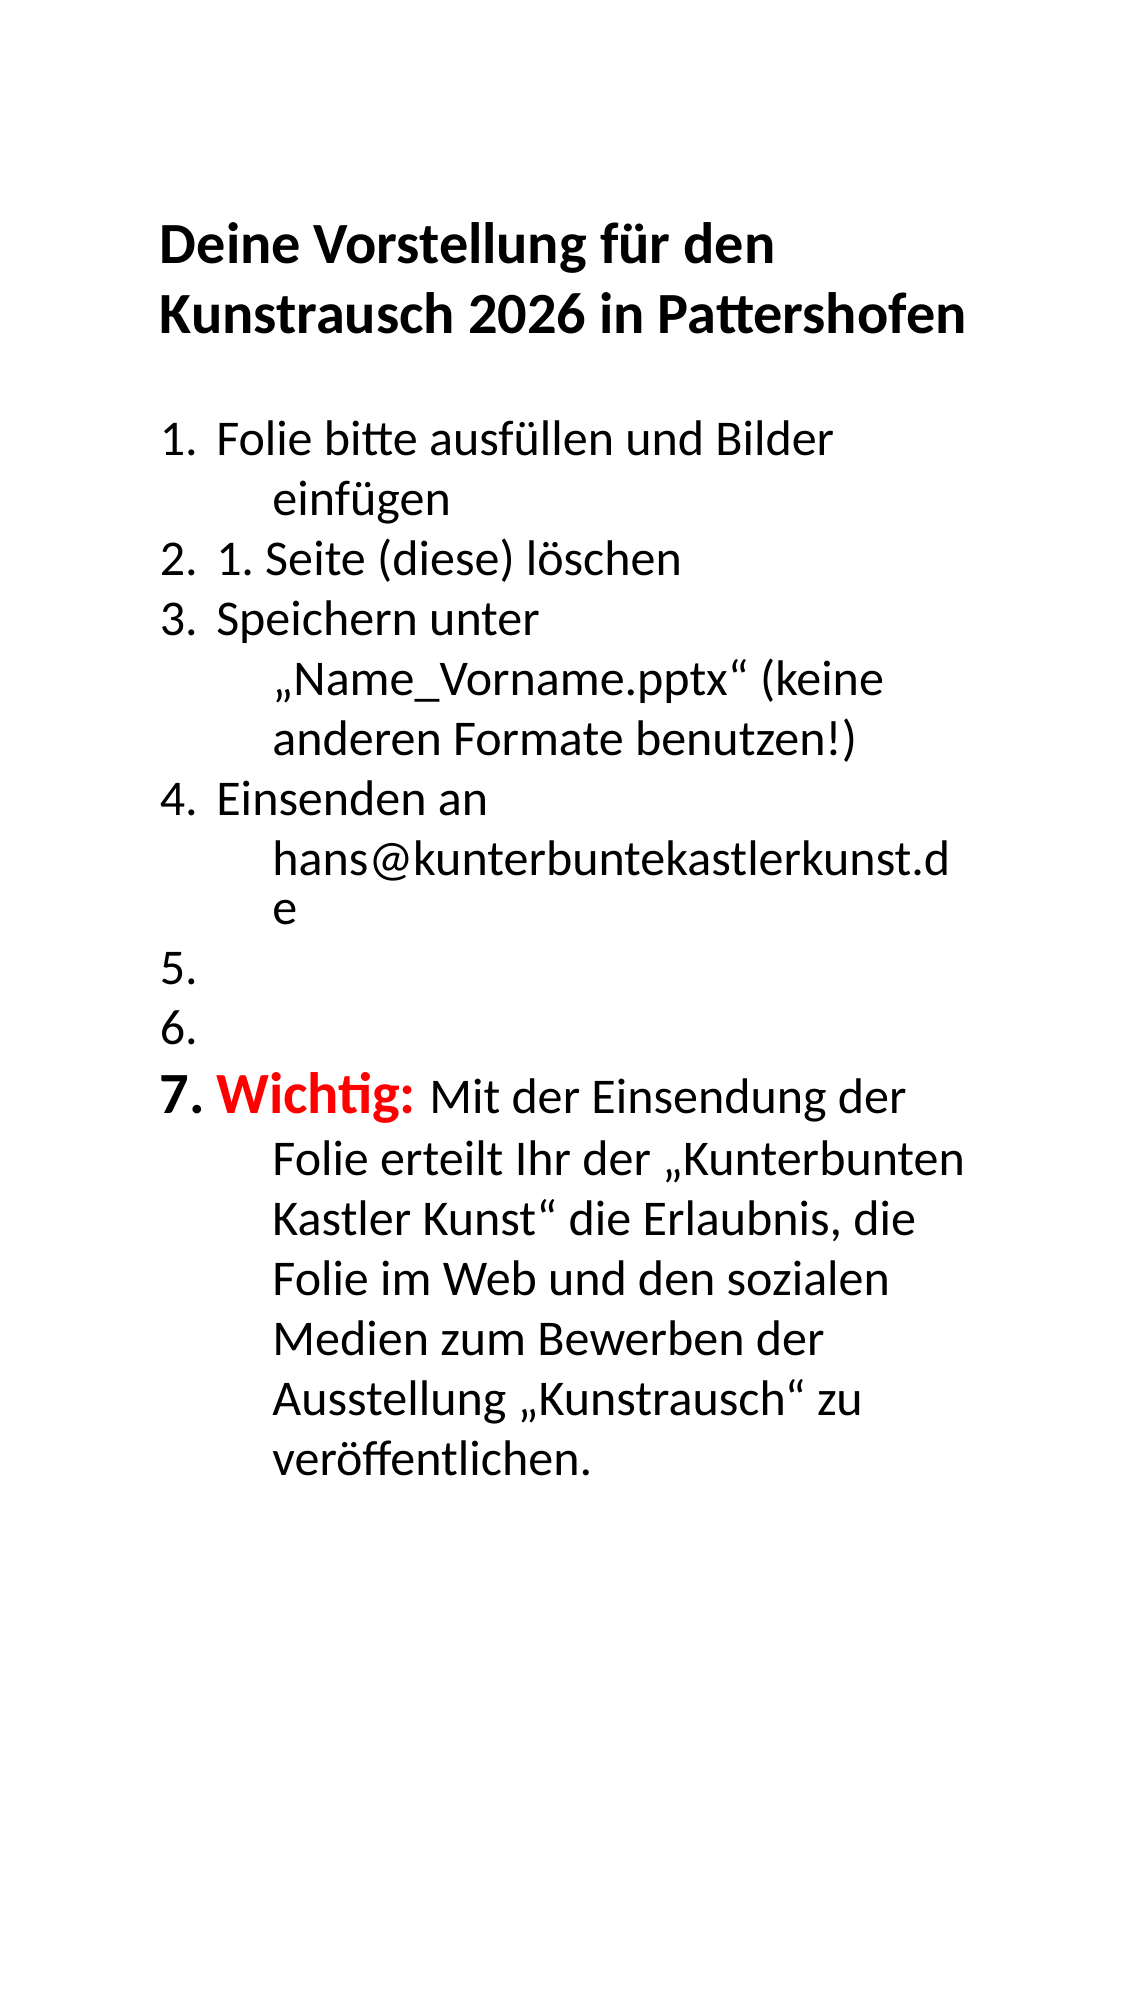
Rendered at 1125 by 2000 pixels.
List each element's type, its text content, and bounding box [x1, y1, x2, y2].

text_box Deine Vorstellung für den Kunstrausch 2026 in Pattershofen Folie bitte ausfüllen und Bilder einfügen 1. Seite (diese) löschen Speichern unter „Name_Vorname.pptx“ (keine anderen Formate benutzen!) Einsenden an hans@kunterbuntekastlerkunst.de Wichtig: Mit der Einsendung der Folie erteilt Ihr der „Kunterbunten Kastler Kunst“ die Erlaubnis, die Folie im Web und den sozialen Medien zum Bewerben der Ausstellung „Kunstrausch“ zu veröffentlichen. [144, 197, 983, 1455]
